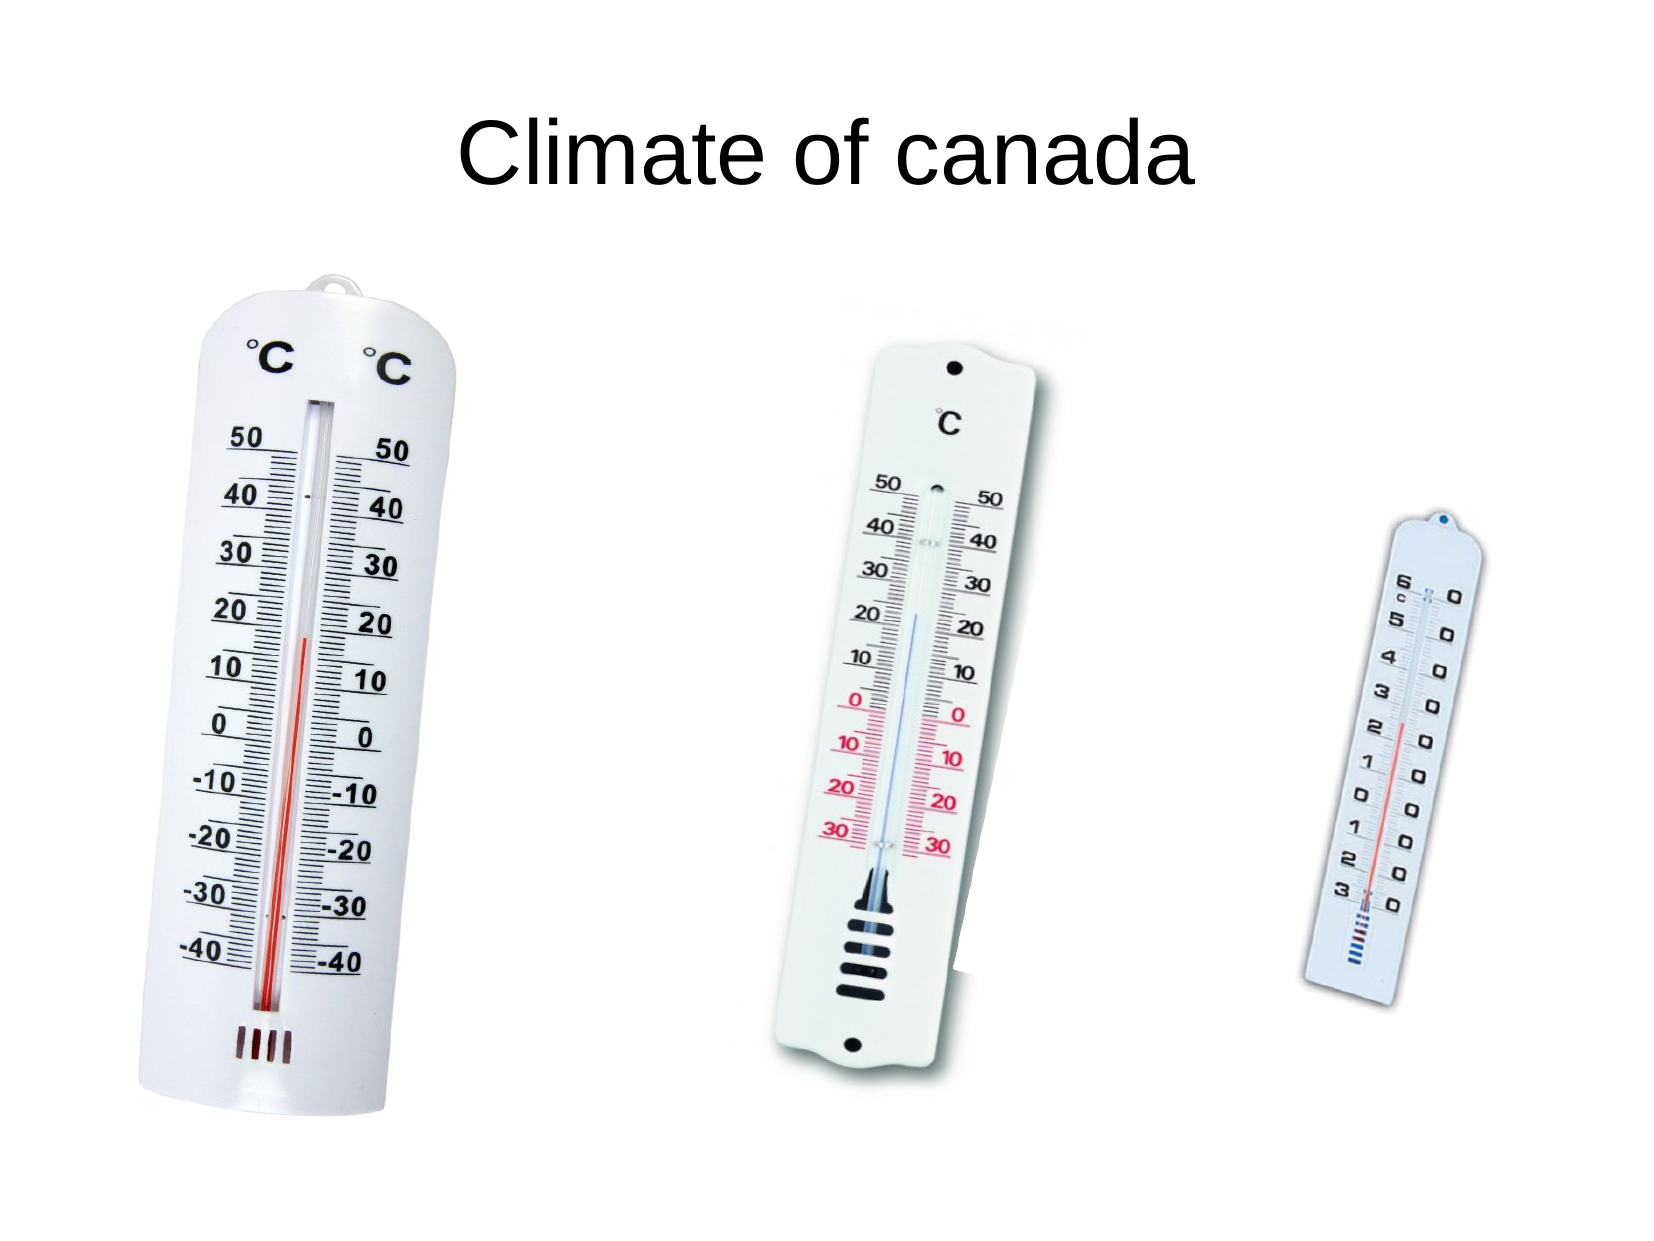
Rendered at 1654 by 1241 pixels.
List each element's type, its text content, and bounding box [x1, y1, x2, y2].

picture [0, 221, 1654, 1198]
title Climate of canada [82, 49, 1571, 257]
